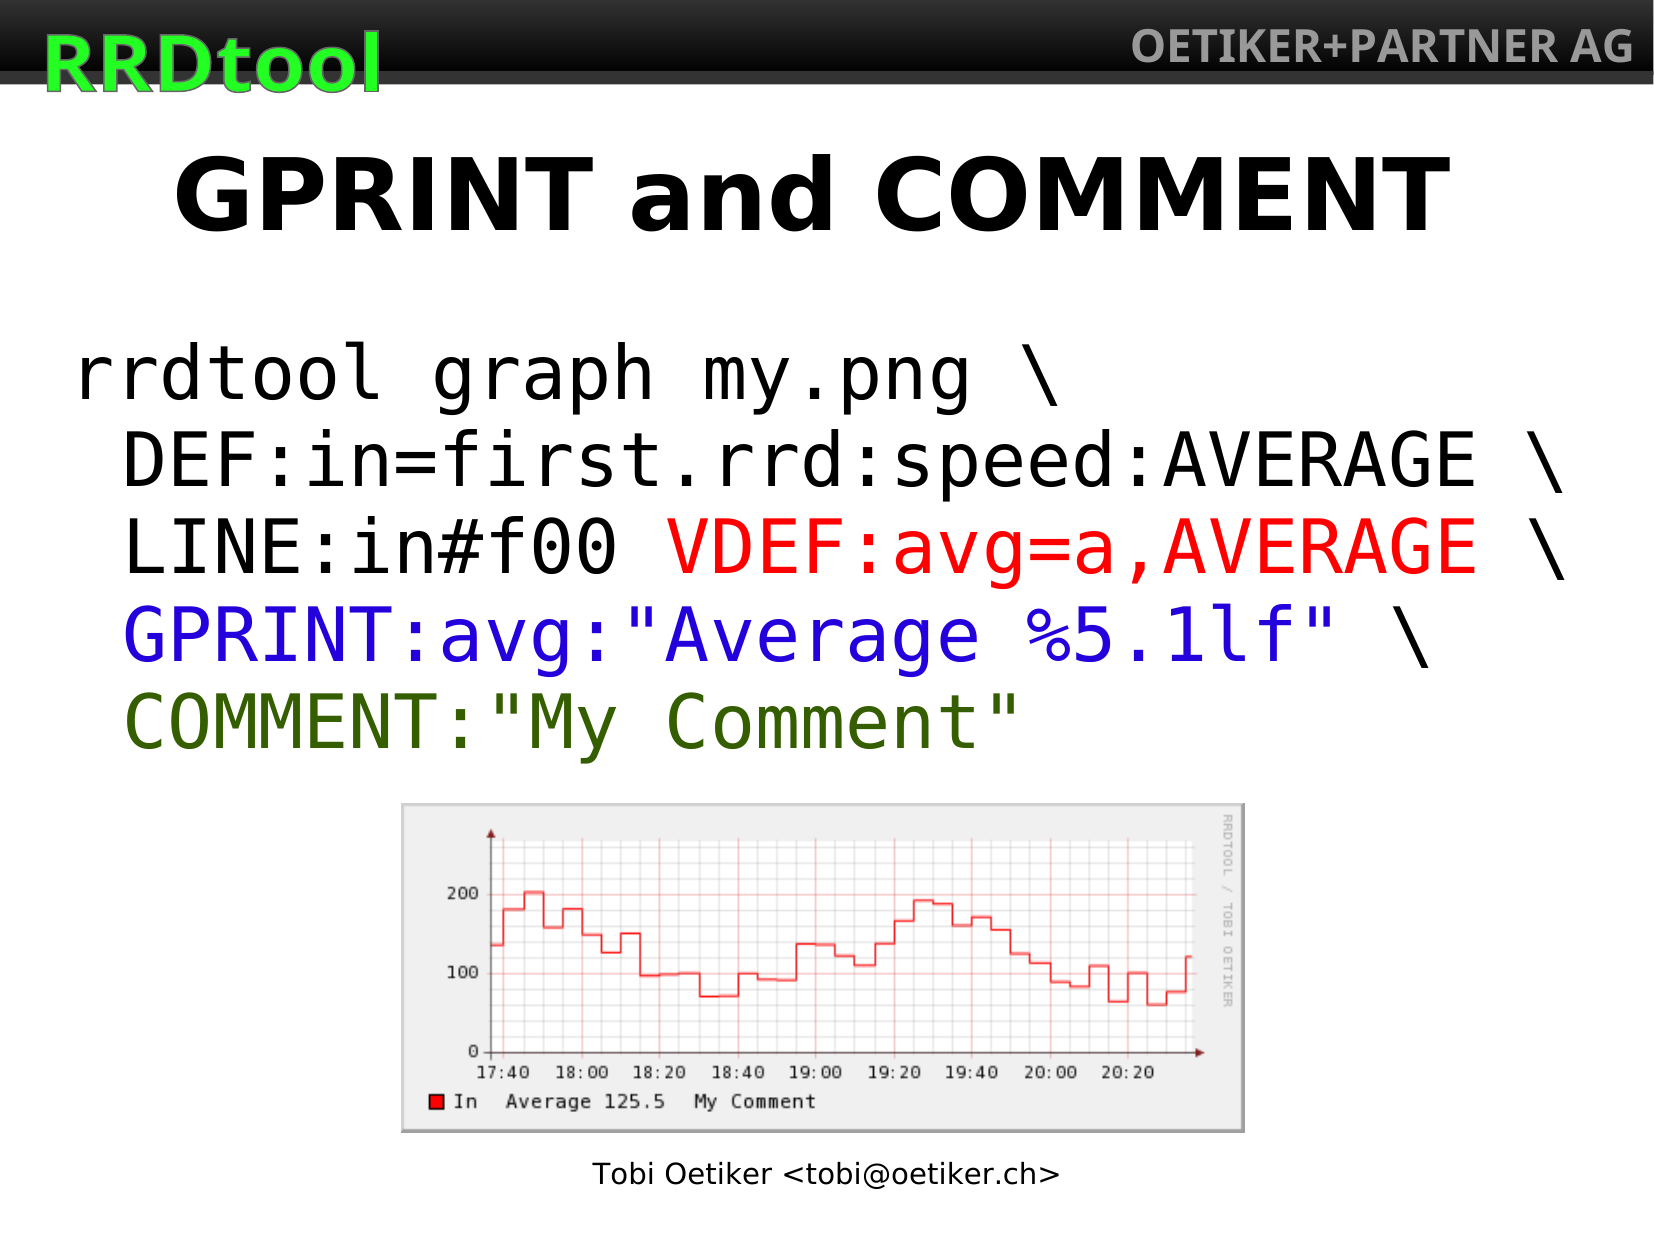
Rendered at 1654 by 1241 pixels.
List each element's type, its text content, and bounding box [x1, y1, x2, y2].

picture [401, 803, 1245, 1133]
title GPRINT and COMMENT [43, 137, 1582, 287]
list rrdtool graph my.png \ DEF:in=first.rrd:speed:AVERAGE \ LINE:in#f00 VDEF:avg=a,AVERAGE \ GPRINT:avg:"Average %5.1lf" \ COMMENT:"My Comment" [83, 329, 1571, 1099]
